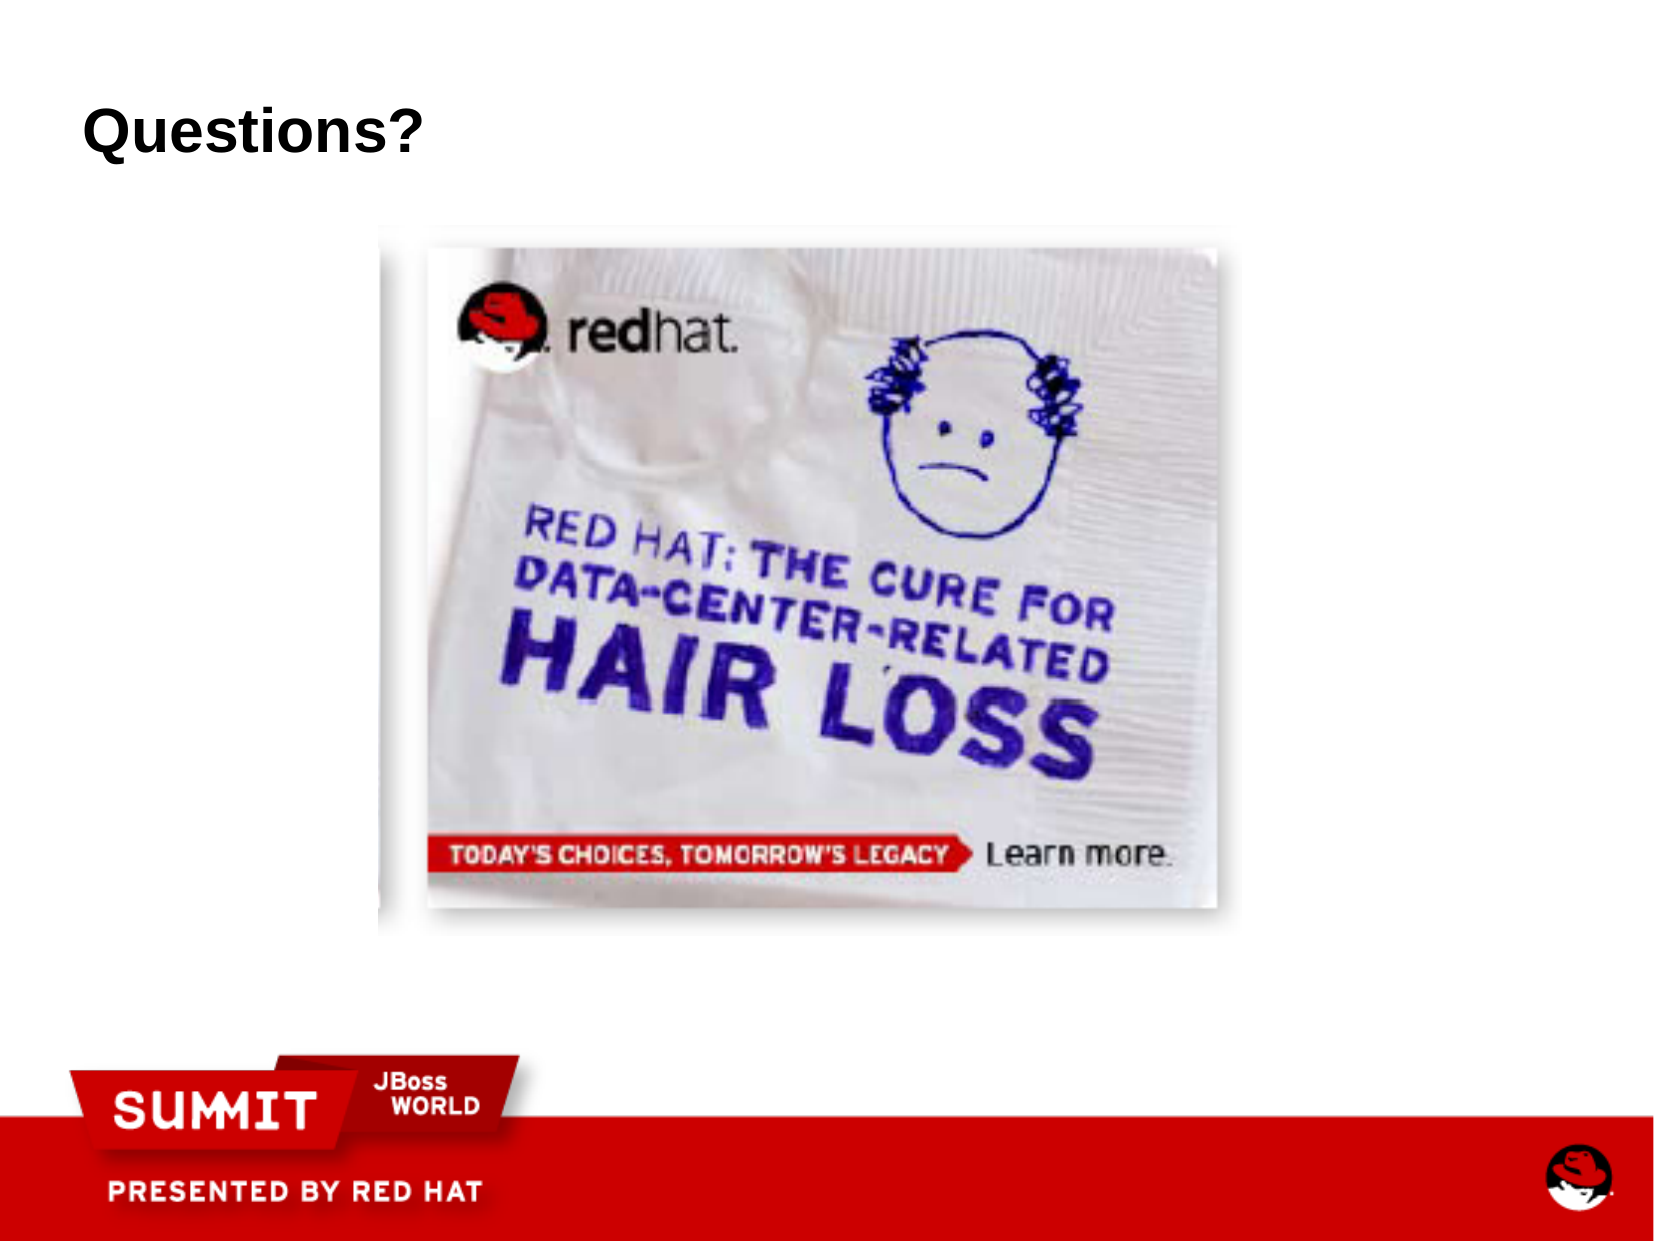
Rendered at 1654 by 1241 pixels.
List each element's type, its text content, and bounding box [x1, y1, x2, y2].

title Questions? [82, 45, 1571, 218]
picture [0, 1043, 1654, 1241]
picture [378, 225, 1242, 936]
